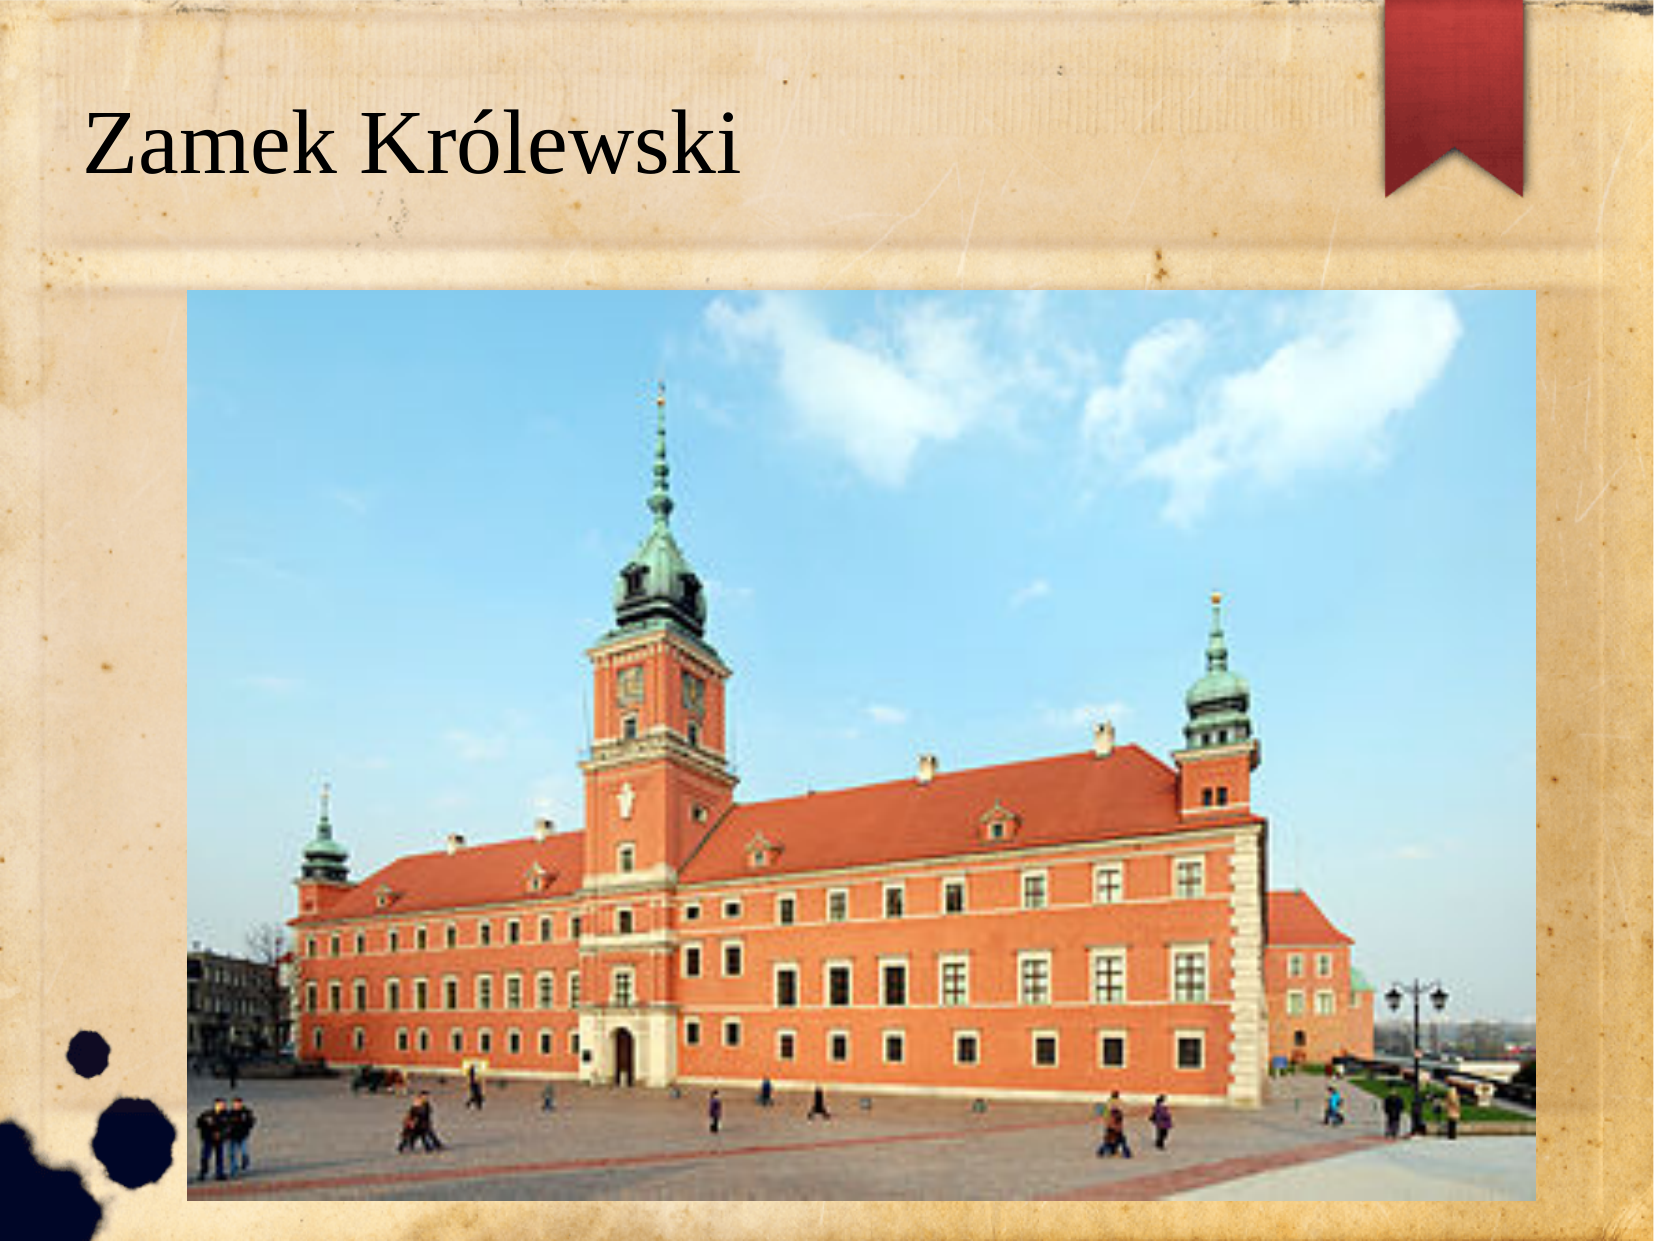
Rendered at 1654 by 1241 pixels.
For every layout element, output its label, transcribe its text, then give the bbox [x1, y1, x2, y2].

title Zamek Królewski [82, 49, 1347, 237]
picture [0, 0, 1654, 1241]
